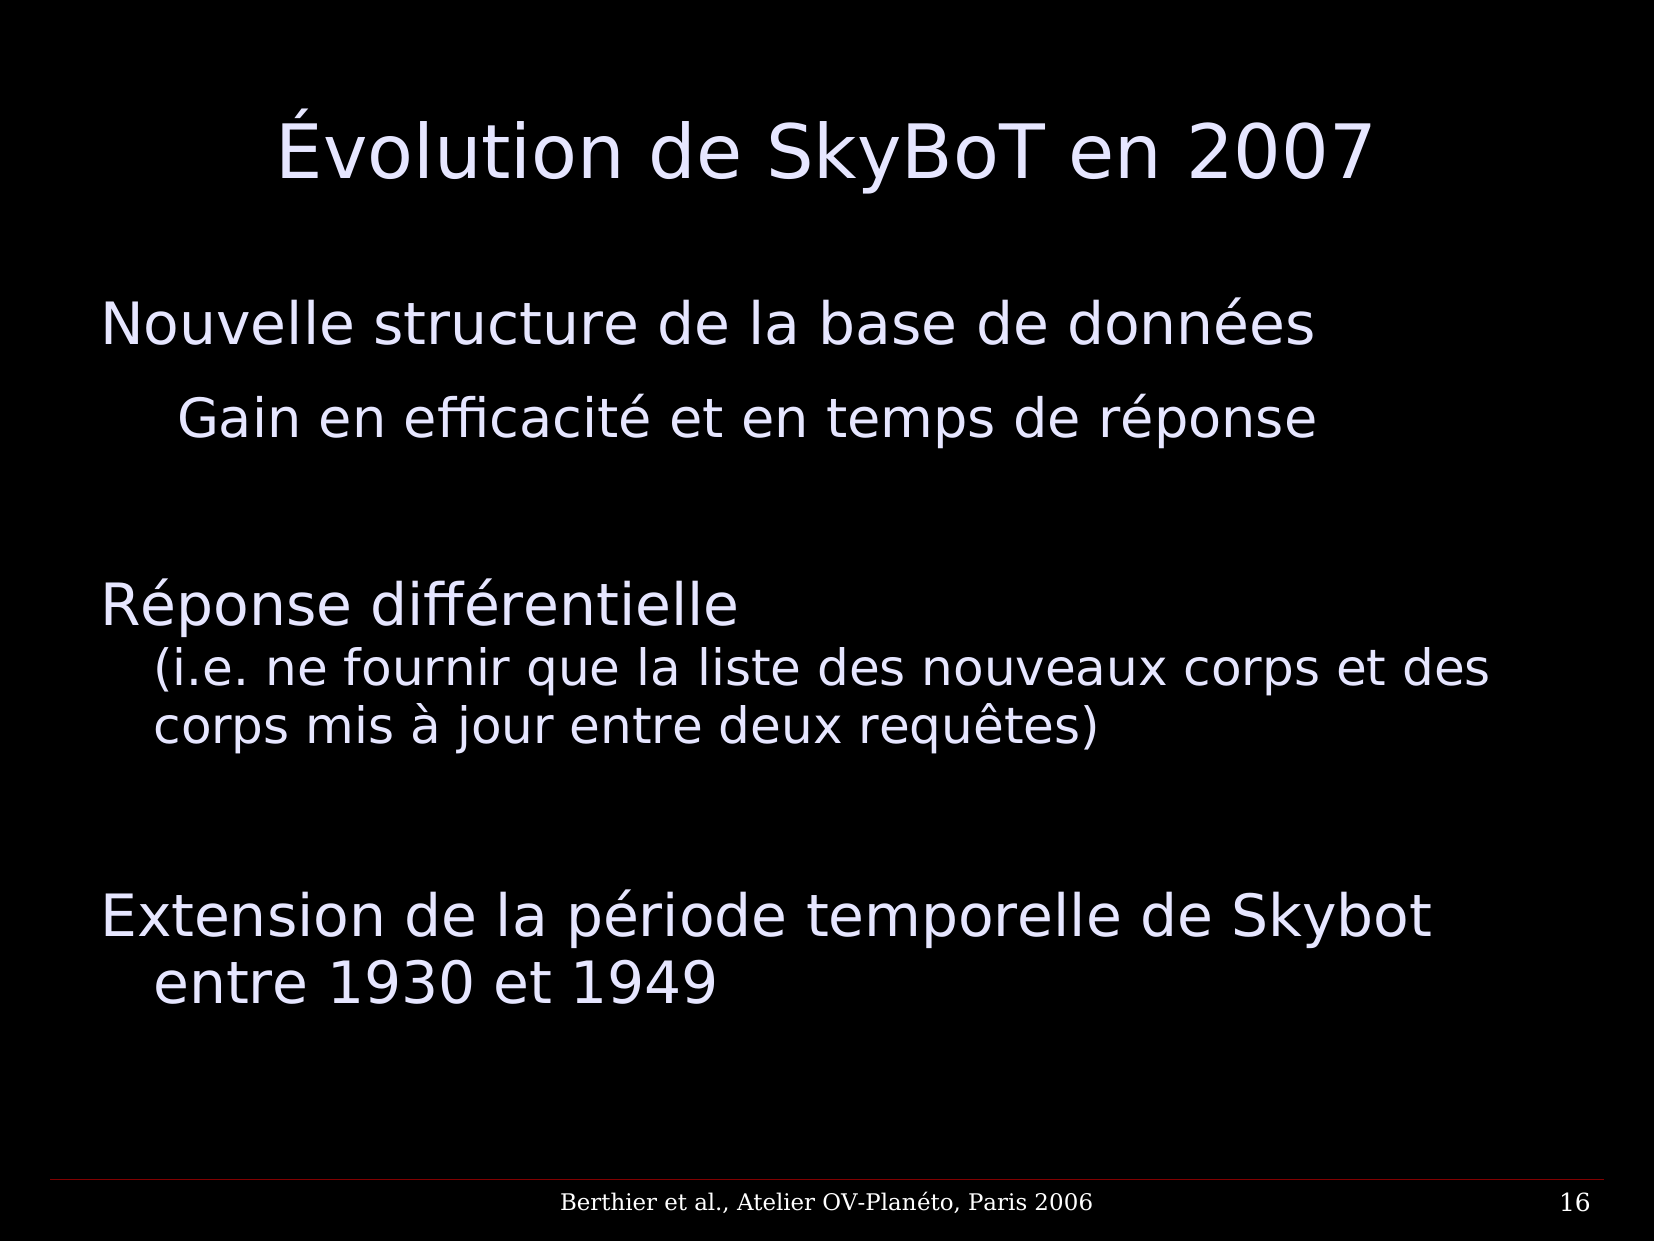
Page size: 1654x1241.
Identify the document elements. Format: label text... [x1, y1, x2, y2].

list Nouvelle structure de la base de données Gain en efficacité et en temps de réponse Réponse différentielle (i.e. ne fournir que la liste des nouveaux corps et des corps mis à jour entre deux requêtes) Extension de la période temporelle de Skybot entre 1930 et 1949 [82, 290, 1571, 1109]
title Évolution de SkyBoT en 2007 [82, 49, 1571, 257]
